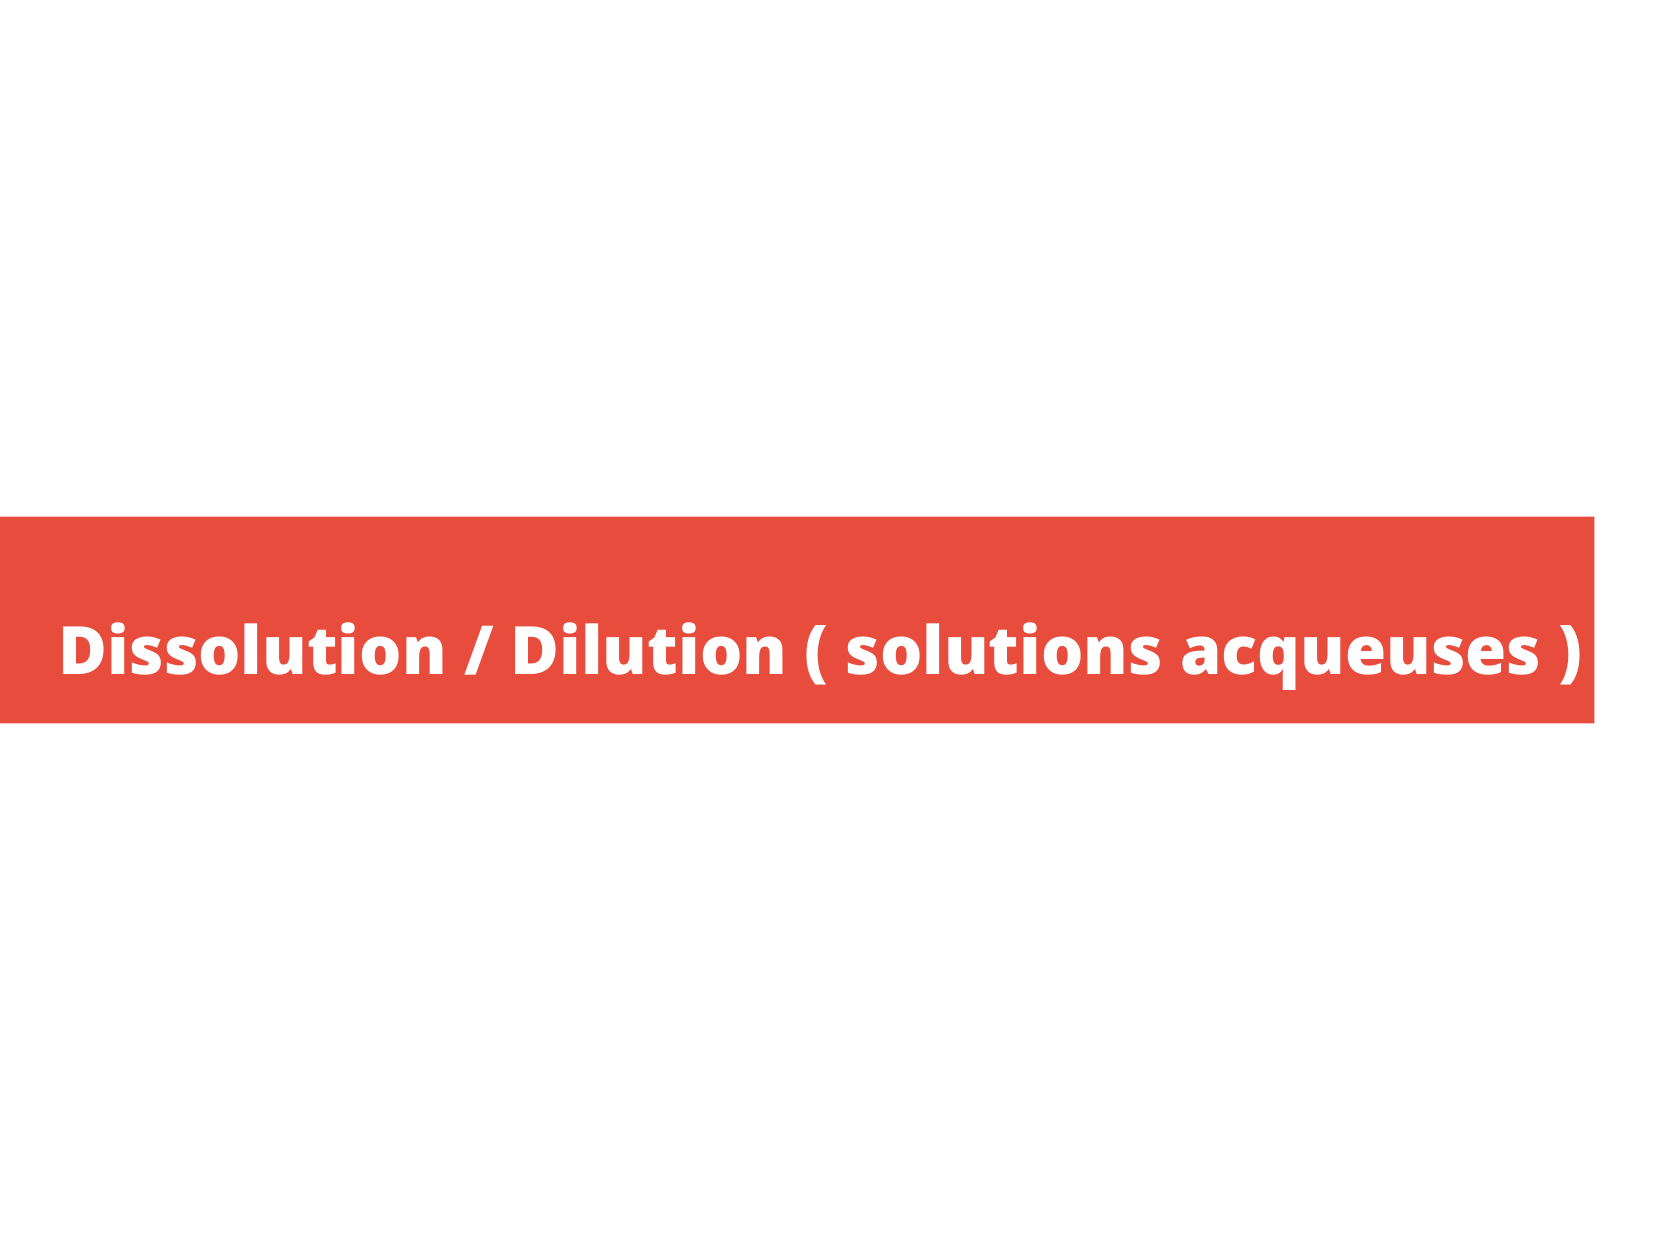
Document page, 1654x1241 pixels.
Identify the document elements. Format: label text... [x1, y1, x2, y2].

title Dissolution / Dilution ( solutions acqueuses ) [59, 546, 1595, 694]
